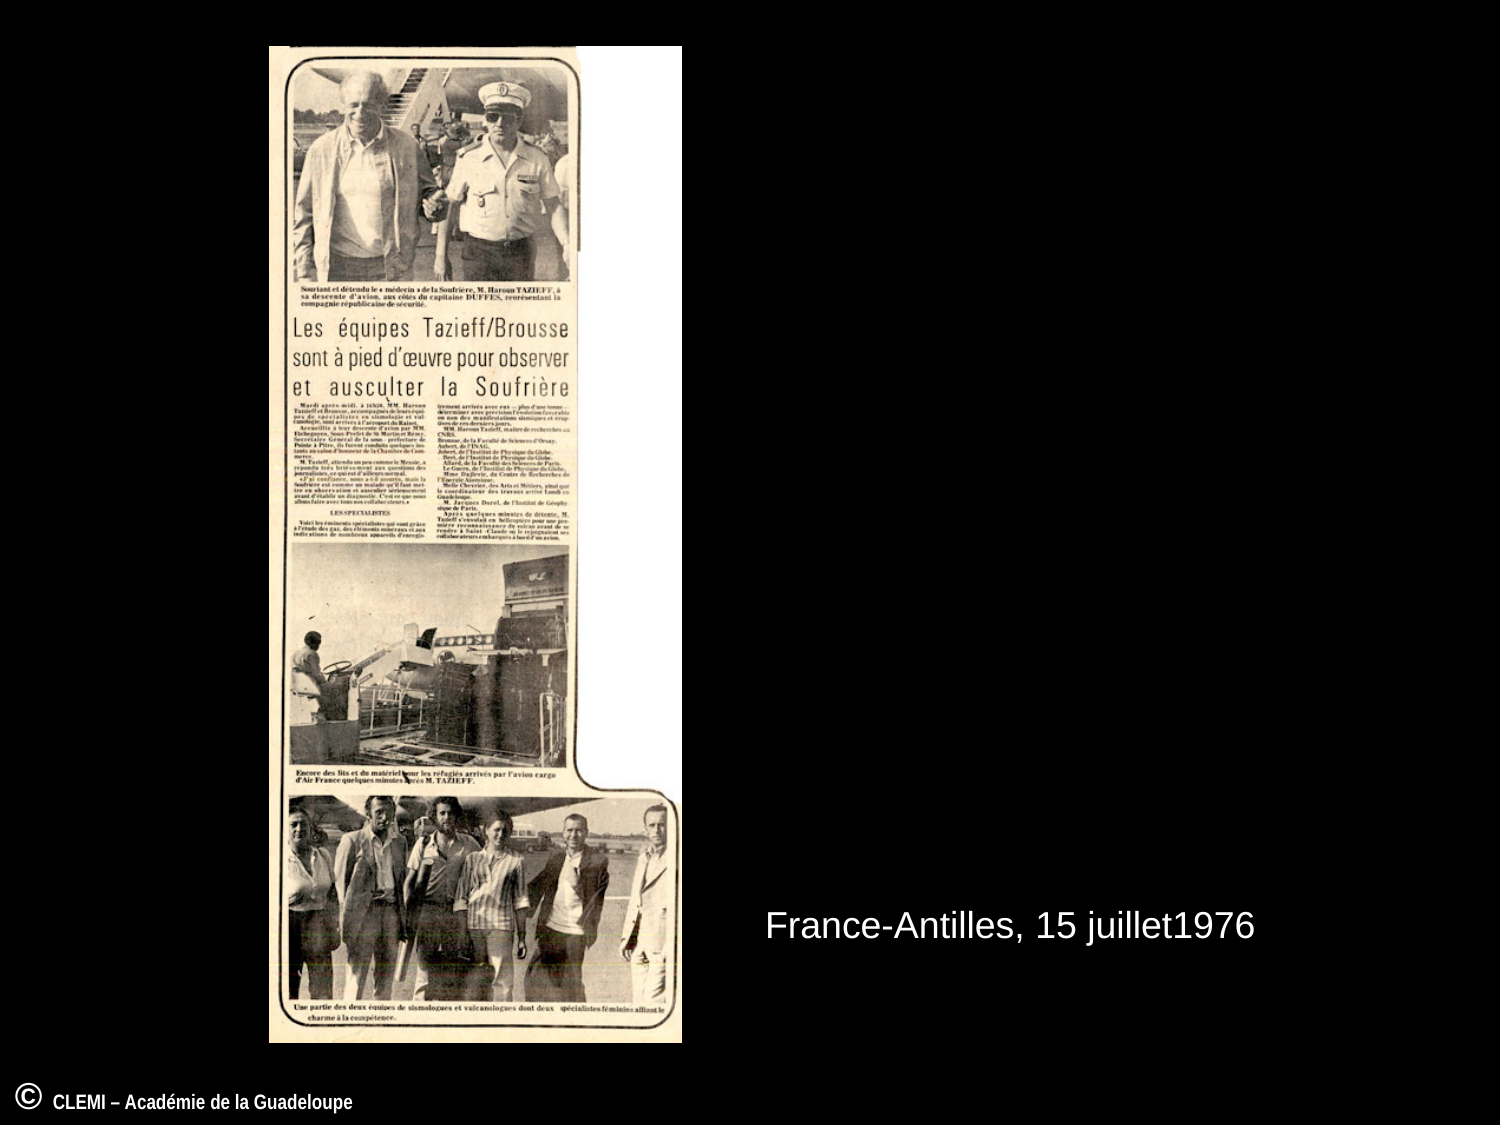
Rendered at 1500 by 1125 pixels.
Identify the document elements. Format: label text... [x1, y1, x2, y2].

picture [269, 46, 682, 1043]
title France-Antilles, 15 juillet1976 [749, 878, 1430, 973]
text_box © CLEMI – Académie de la Guadeloupe [0, 1067, 575, 1125]
